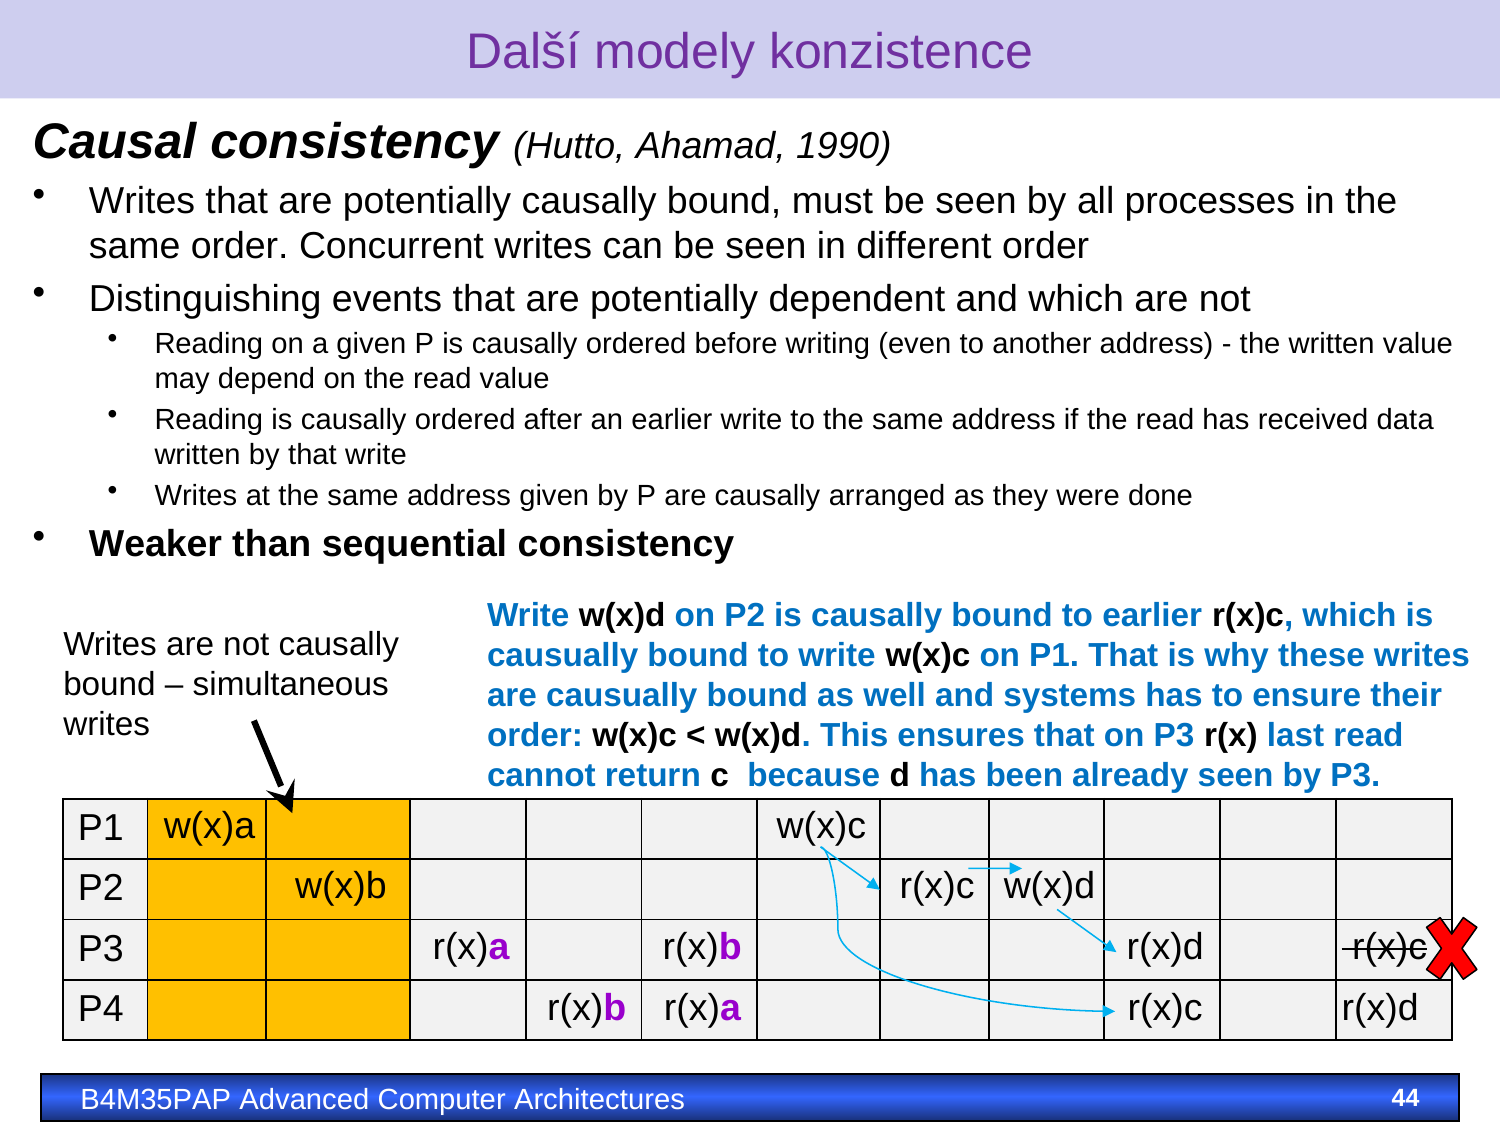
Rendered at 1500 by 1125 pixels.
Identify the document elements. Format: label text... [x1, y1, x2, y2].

table_cell [990, 928, 1103, 979]
table_cell [148, 981, 265, 1039]
text_box [1082, 928, 1117, 953]
table_cell r(x)a [642, 981, 756, 1039]
table_cell [267, 928, 409, 979]
table_cell [1221, 981, 1335, 1039]
table_cell r(x)c [1105, 981, 1219, 1039]
list Causal consistency (Hutto, Ahamad, 1990) Writes that are potentially causally bound, must be seen by all processes in the same order. Concurrent writes can be seen in different order Distinguishing events that are potentially dependent and which are not Reading on a given P is causally ordered before writing (even to another address) - the written value may depend on the read value Reading is causally ordered after an earlier write to the same address if the read has received data written by that write Writes at the same address given by P are causally arranged as they were done Weaker than sequential consistency [17, 101, 1500, 928]
table_cell r(x)d [1105, 928, 1219, 979]
table_cell [990, 981, 1103, 1039]
table_cell r(x)b [527, 981, 641, 1039]
table_cell r(x)c [1337, 928, 1441, 979]
table_cell [758, 981, 879, 1039]
table_cell [758, 928, 879, 979]
text_box [1426, 928, 1477, 980]
title Další modely konzistence [0, 0, 1500, 99]
table_cell [411, 981, 525, 1039]
table_cell r(x)d [1337, 981, 1451, 1039]
table_cell [1221, 928, 1335, 979]
table_cell [527, 928, 641, 979]
table_cell [148, 928, 265, 979]
table_cell [881, 981, 988, 1039]
table_cell P4 [64, 981, 147, 1039]
table_cell [267, 981, 409, 1039]
table_cell r(x)b [642, 928, 756, 979]
table_cell r(x)a [411, 928, 525, 979]
table_cell [881, 928, 988, 979]
table_cell [1085, 928, 1103, 941]
table_cell P3 [64, 928, 147, 979]
table_cell r(x)c [1441, 966, 1451, 979]
